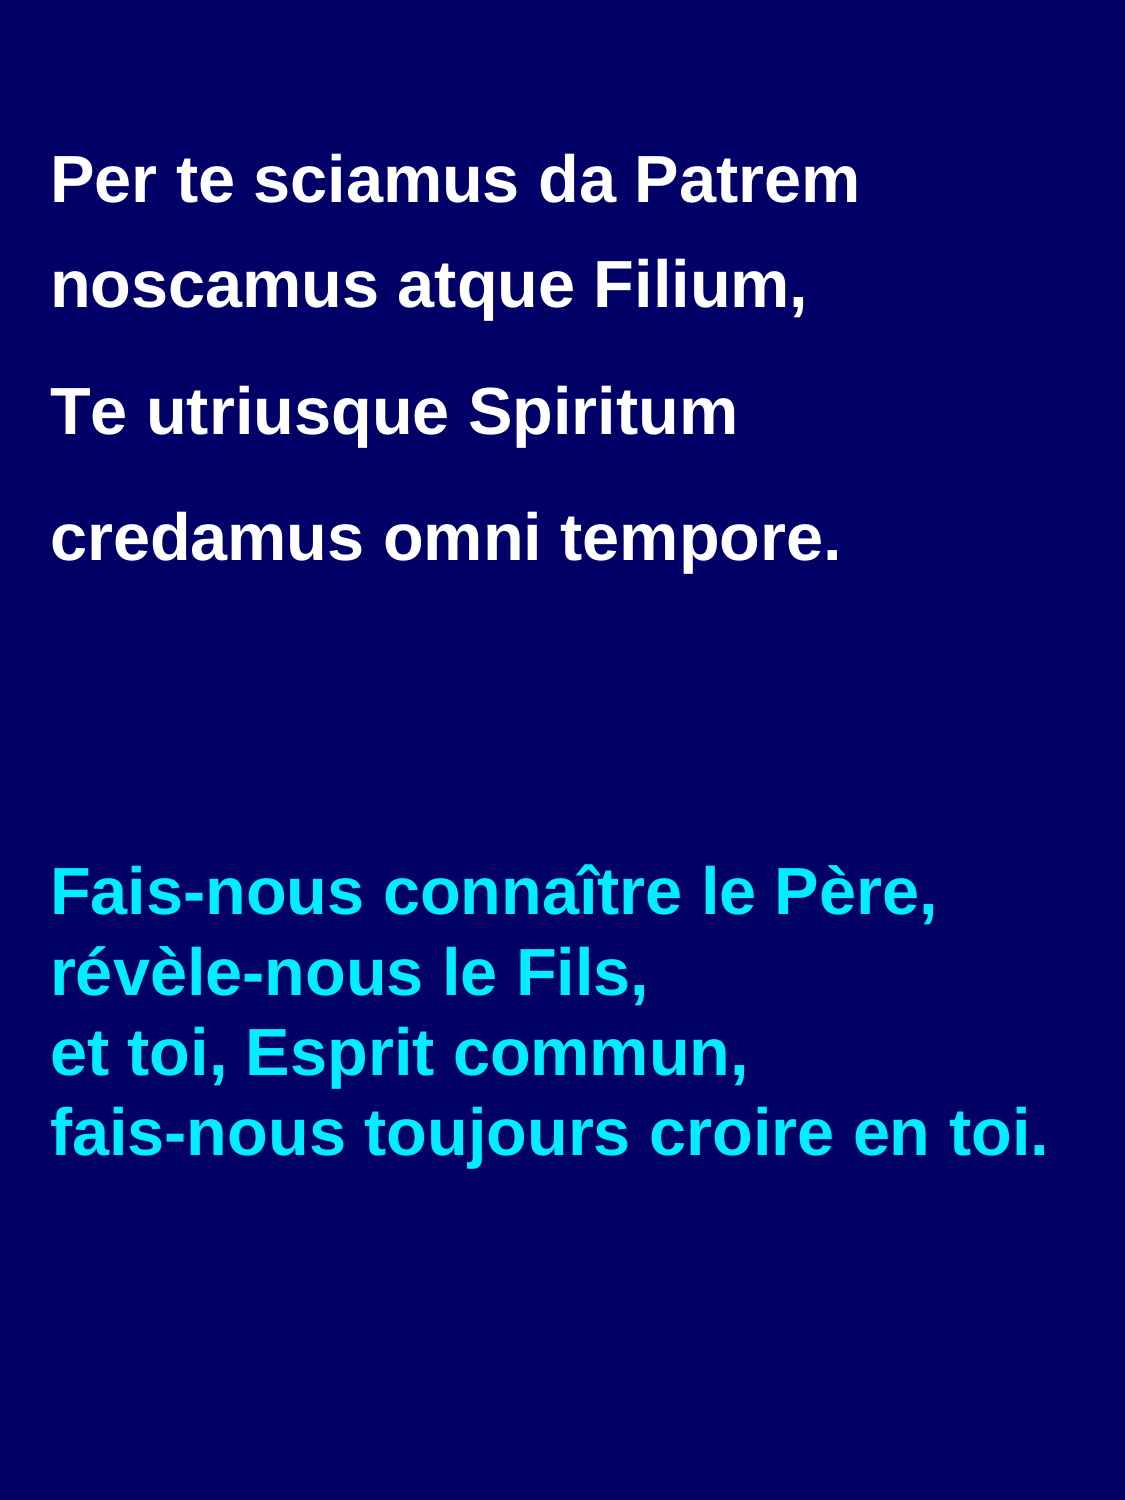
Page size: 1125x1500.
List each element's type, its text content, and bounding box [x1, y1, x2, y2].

text_box Per te sciamus da Patrem noscamus atque Filium, Te utriusque Spiritum credamus omni tempore. Fais-nous connaître le Père, révèle-nous le Fils, et toi, Esprit commun, fais-nous toujours croire en toi. [35, 47, 1113, 1442]
